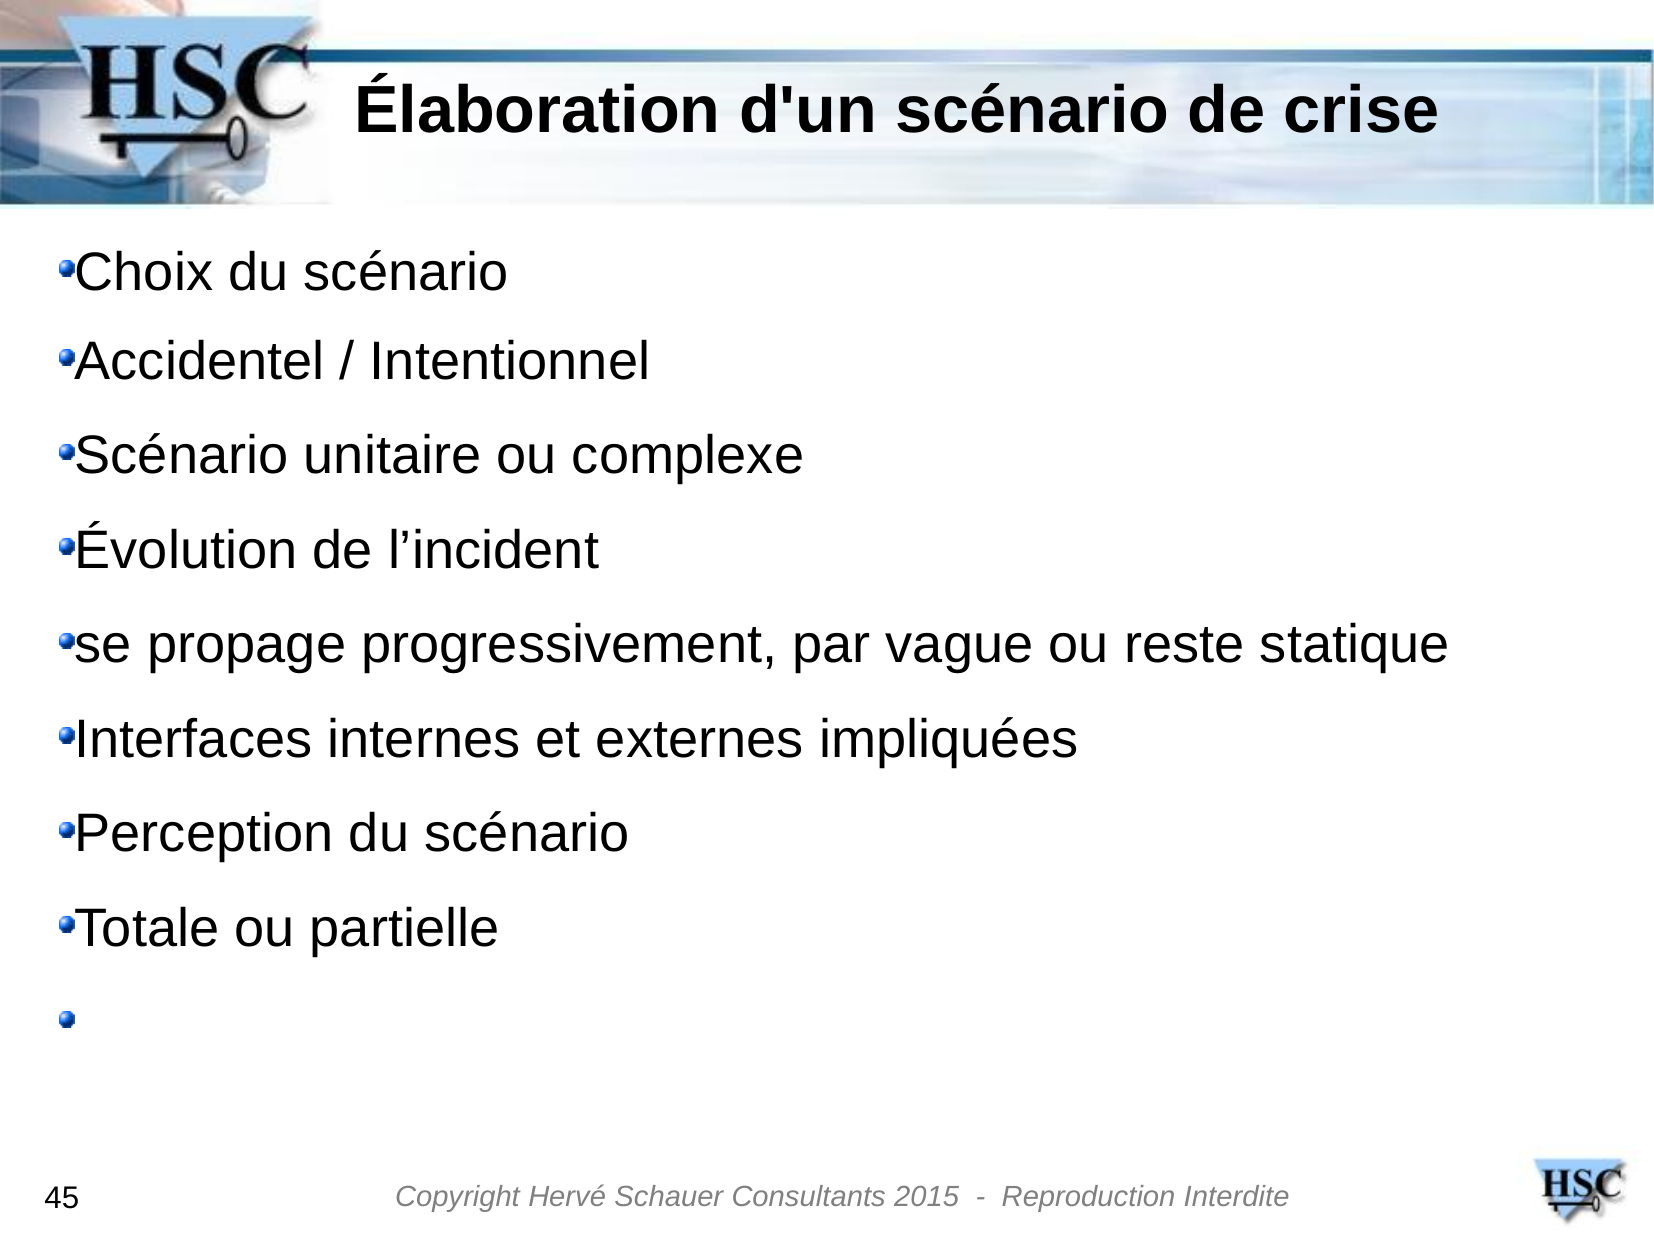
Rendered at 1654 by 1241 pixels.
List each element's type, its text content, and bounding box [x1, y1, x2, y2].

list Choix du scénario Accidentel / Intentionnel Scénario unitaire ou complexe Évolution de l’incident se propage progressivement, par vague ou reste statique Interfaces internes et externes impliquées Perception du scénario Totale ou partielle [59, 236, 1625, 1152]
title Élaboration d'un scénario de crise [354, 2, 1654, 210]
